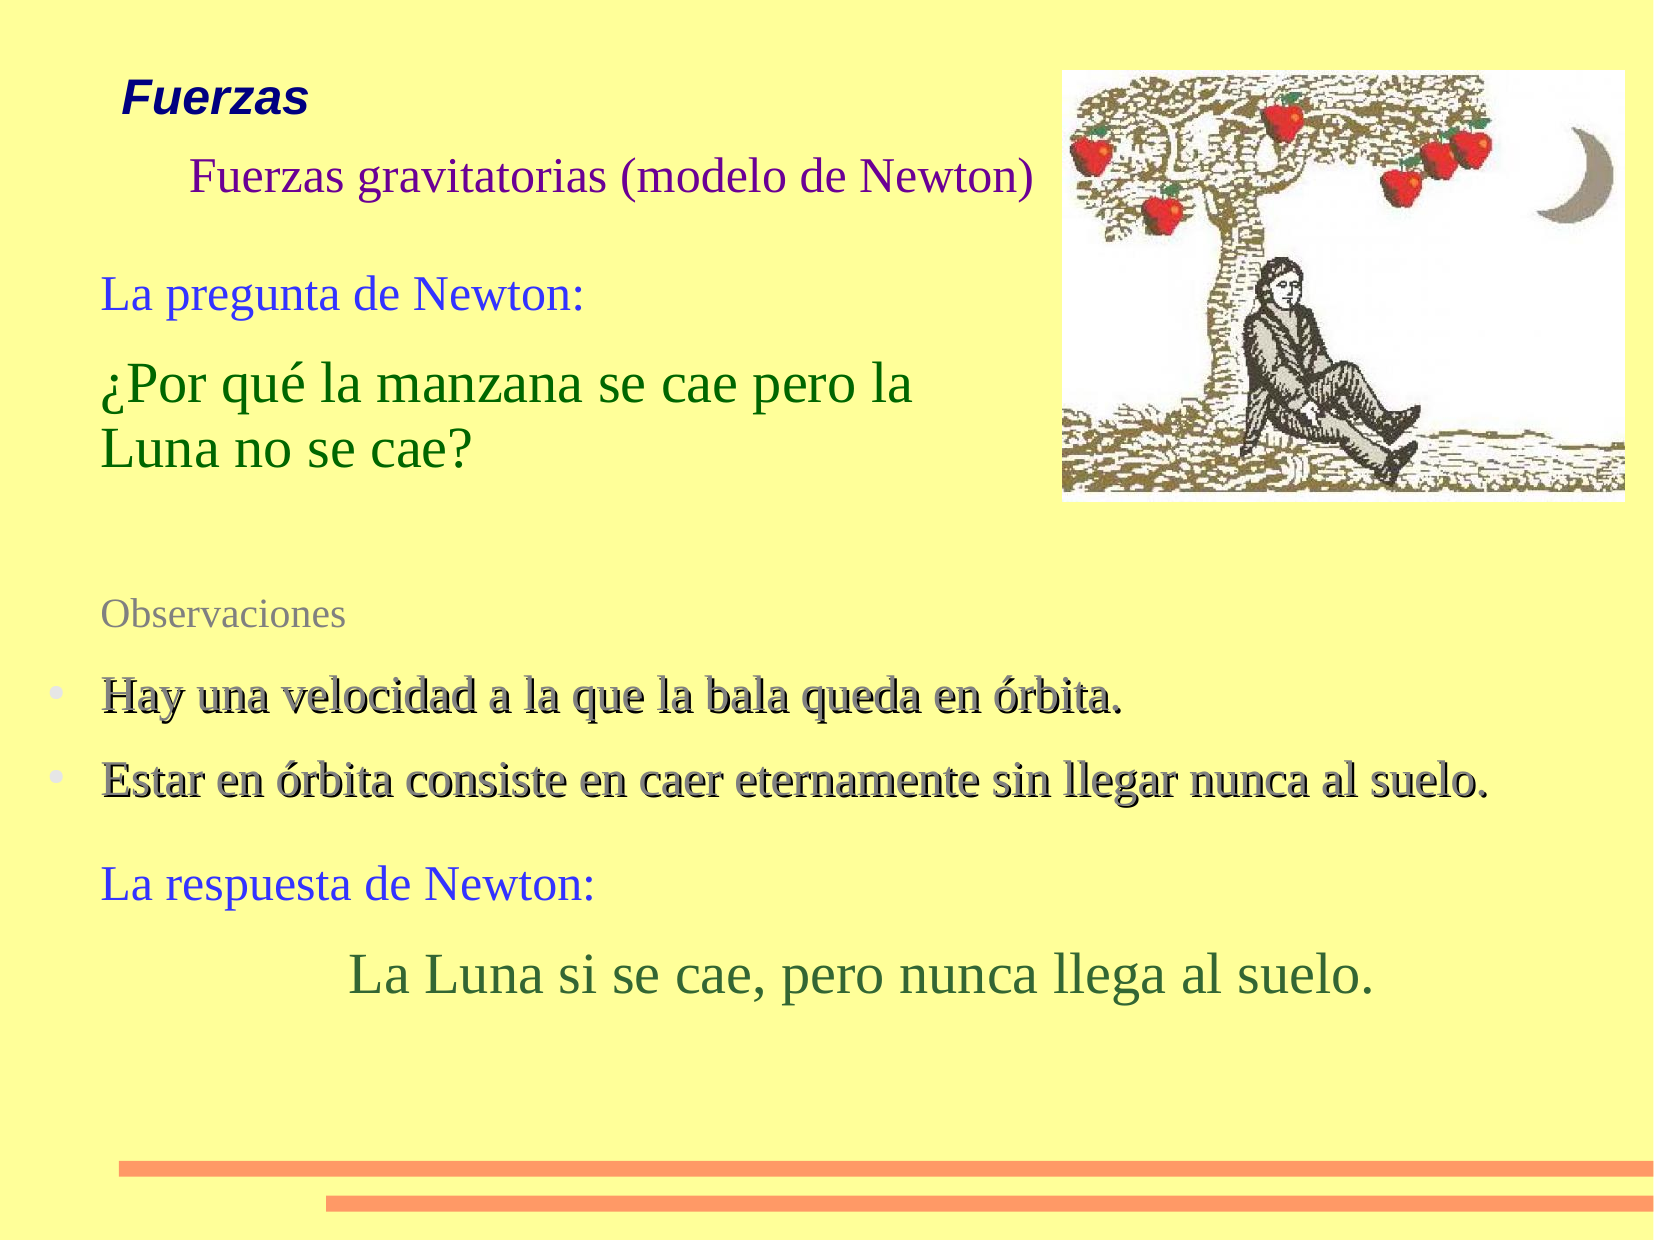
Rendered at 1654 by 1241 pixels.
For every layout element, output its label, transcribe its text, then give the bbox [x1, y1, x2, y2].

title Fuerzas [121, 46, 650, 147]
list La respuesta de Newton: La Luna si se cae, pero nunca llega al suelo. [29, 856, 1625, 1034]
list La pregunta de Newton: ¿Por qué la manzana se cae pero la Luna no se cae? [29, 265, 1004, 483]
list Observaciones Hay una velocidad a la que la bala queda en órbita. Estar en órbita consiste en caer eternamente sin llegar nunca al suelo. [29, 590, 1536, 810]
picture [1062, 70, 1625, 502]
list Fuerzas gravitatorias (modelo de Newton) [118, 147, 1062, 207]
